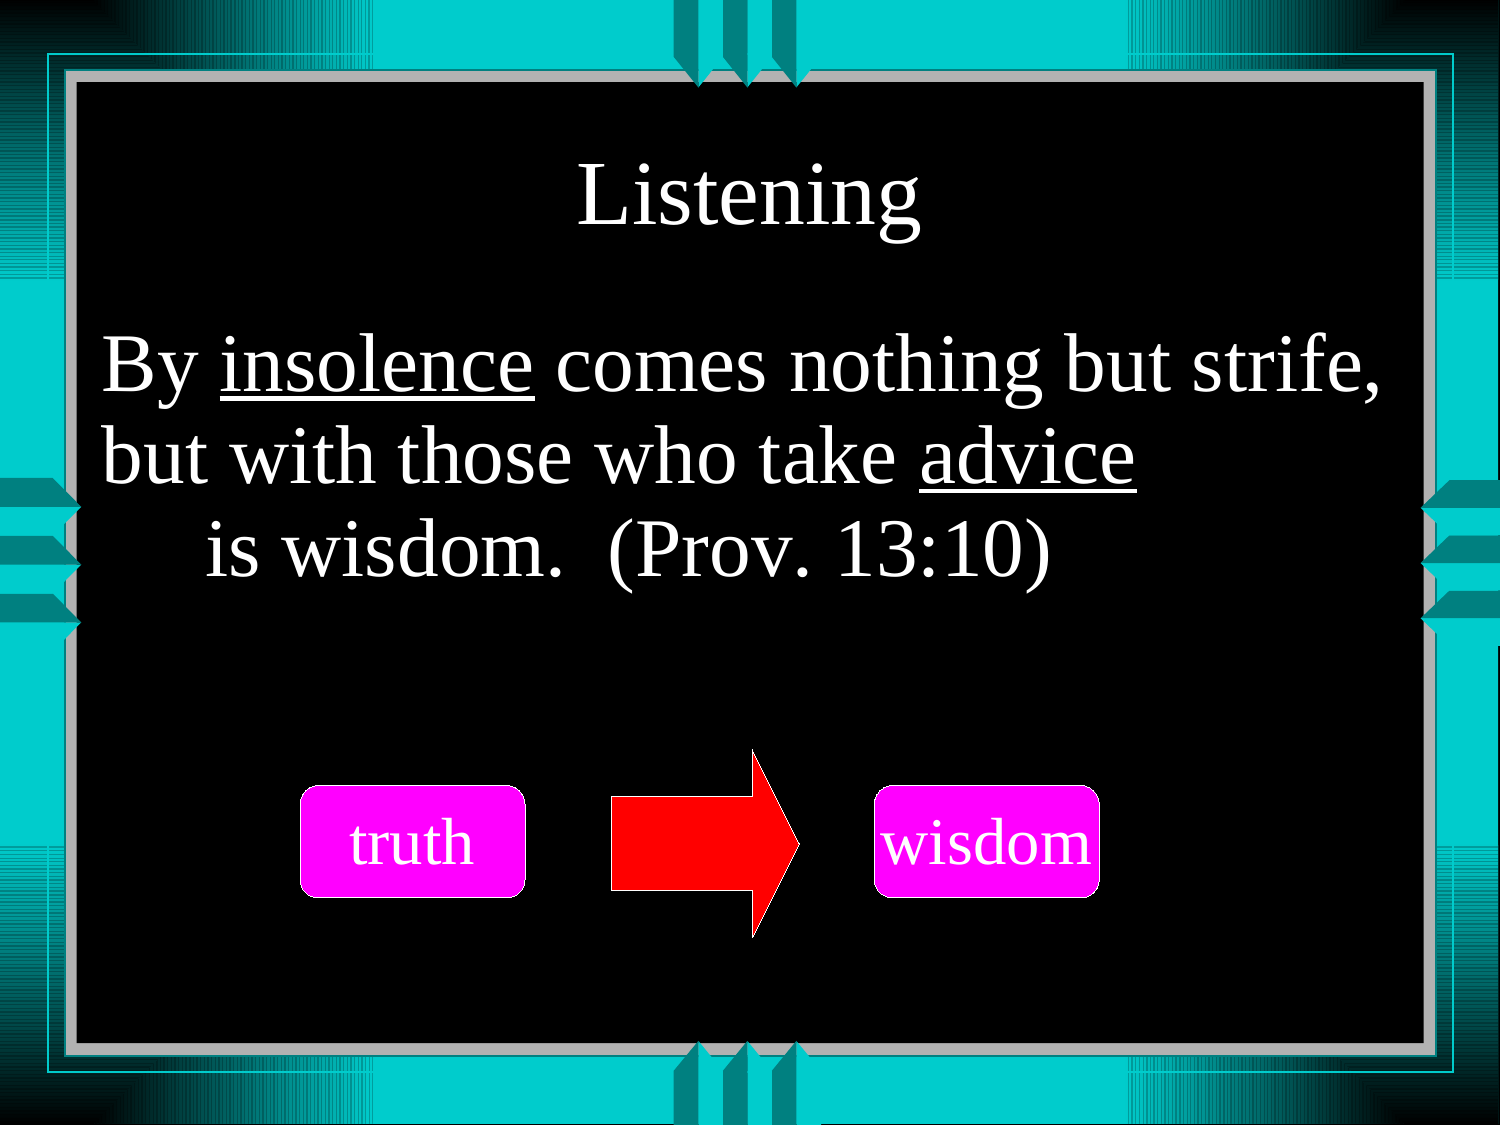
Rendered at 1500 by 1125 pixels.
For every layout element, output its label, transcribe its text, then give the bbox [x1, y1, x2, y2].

title Listening [112, 99, 1388, 288]
text_box wisdom [874, 785, 1100, 898]
text_box truth [300, 785, 526, 898]
text_box By insolence comes nothing but strife, but with those who take advice is wisdom. (Prov. 13:10) [86, 310, 1443, 602]
text_box [611, 749, 800, 938]
